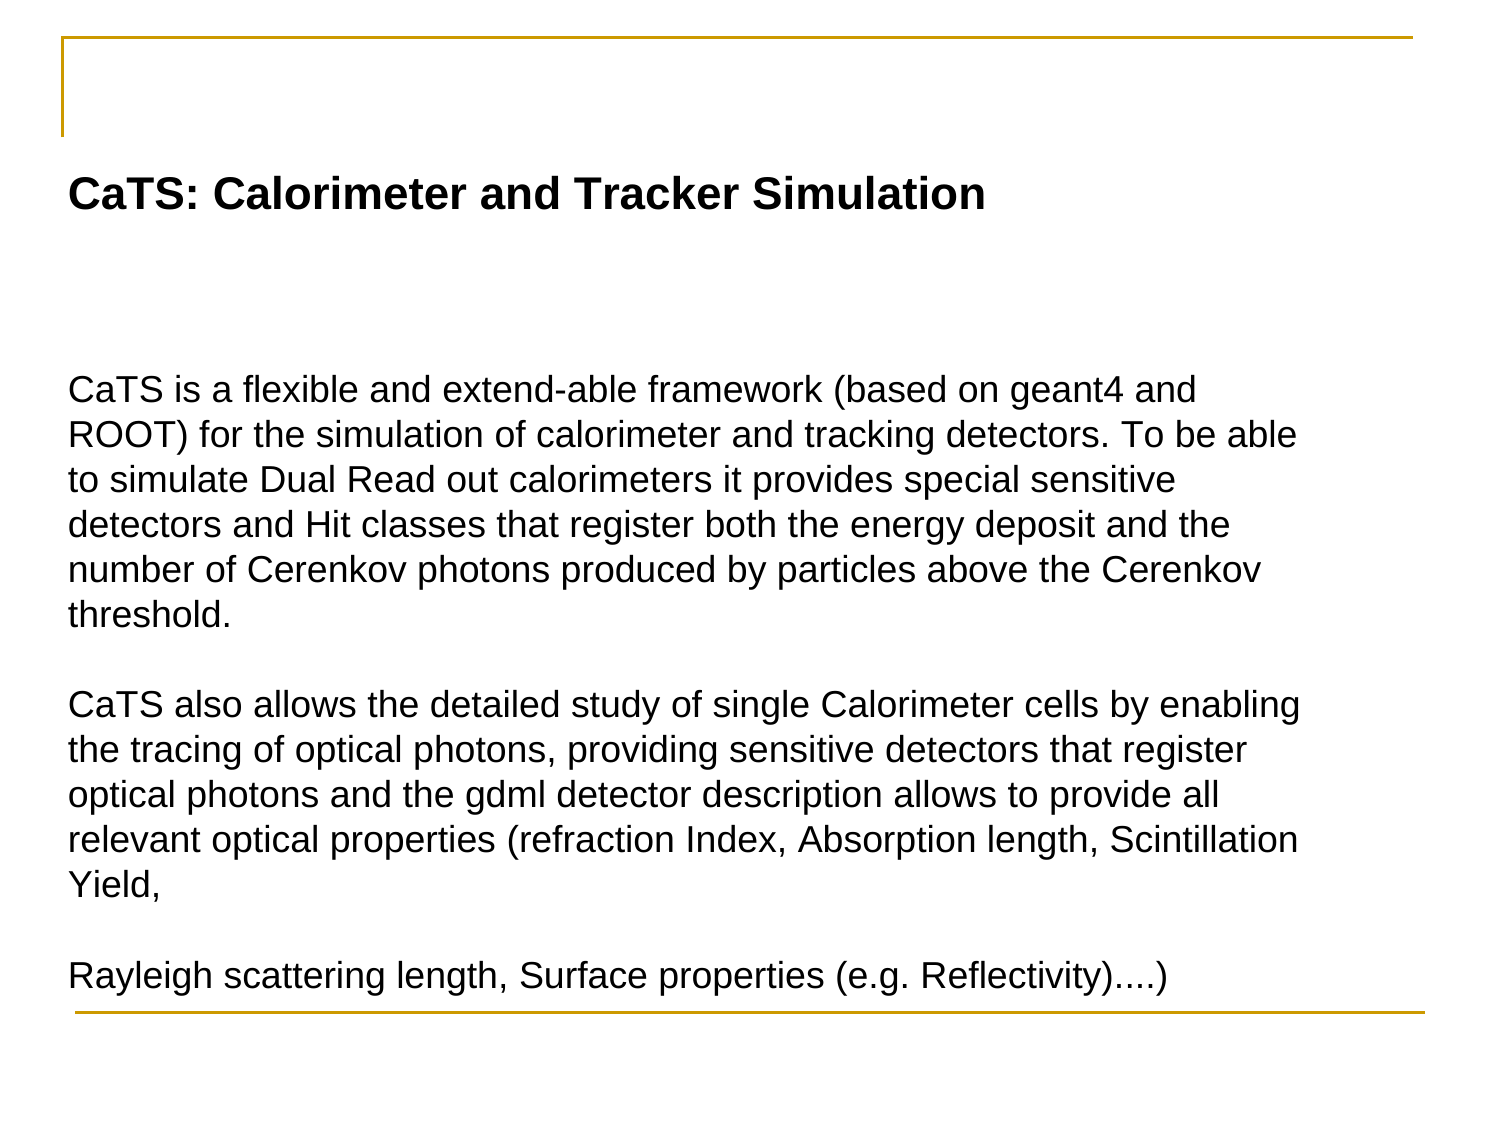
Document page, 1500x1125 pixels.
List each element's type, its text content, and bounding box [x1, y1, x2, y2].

text_box CaTS: Calorimeter and Tracker Simulation CaTS is a flexible and extend-able framework (based on geant4 and ROOT) for the simulation of calorimeter and tracking detectors. To be able to simulate Dual Read out calorimeters it provides special sensitive detectors and Hit classes that register both the energy deposit and the number of Cerenkov photons produced by particles above the Cerenkov threshold. CaTS also allows the detailed study of single Calorimeter cells by enabling the tracing of optical photons, providing sensitive detectors that register optical photons and the gdml detector description allows to provide all relevant optical properties (refraction Index, Absorption length, Scintillation Yield, Rayleigh scattering length, Surface properties (e.g. Reflectivity)....) [53, 156, 1335, 1003]
